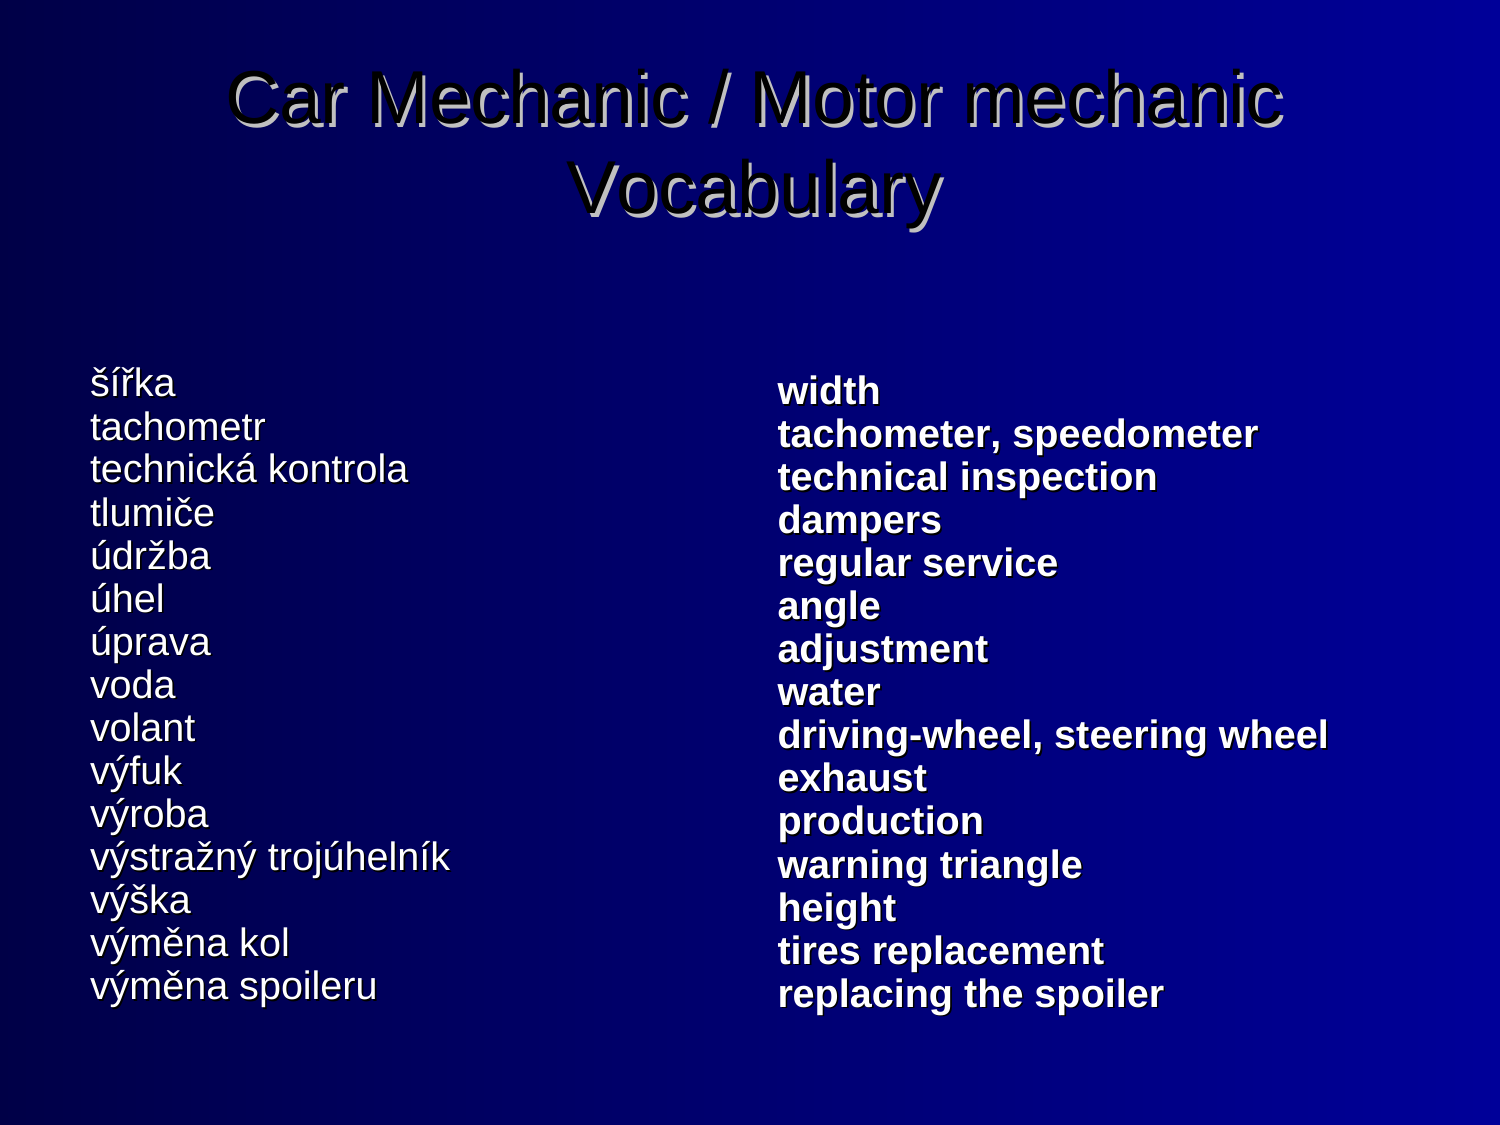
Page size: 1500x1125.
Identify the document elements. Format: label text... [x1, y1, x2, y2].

list width tachometer, speedometer technical inspection dampers regular service angle adjustment water driving-wheel, steering wheel exhaust production warning triangle height tires replacement replacing the spoiler [762, 270, 1465, 1013]
list šířka tachometr technická kontrola tlumiče údržba úhel úprava voda volant výfuk výroba výstražný trojúhelník výška výměna kol výměna spoileru [75, 262, 738, 1086]
title Car Mechanic / Motor mechanic Vocabulary [75, 41, 1426, 237]
